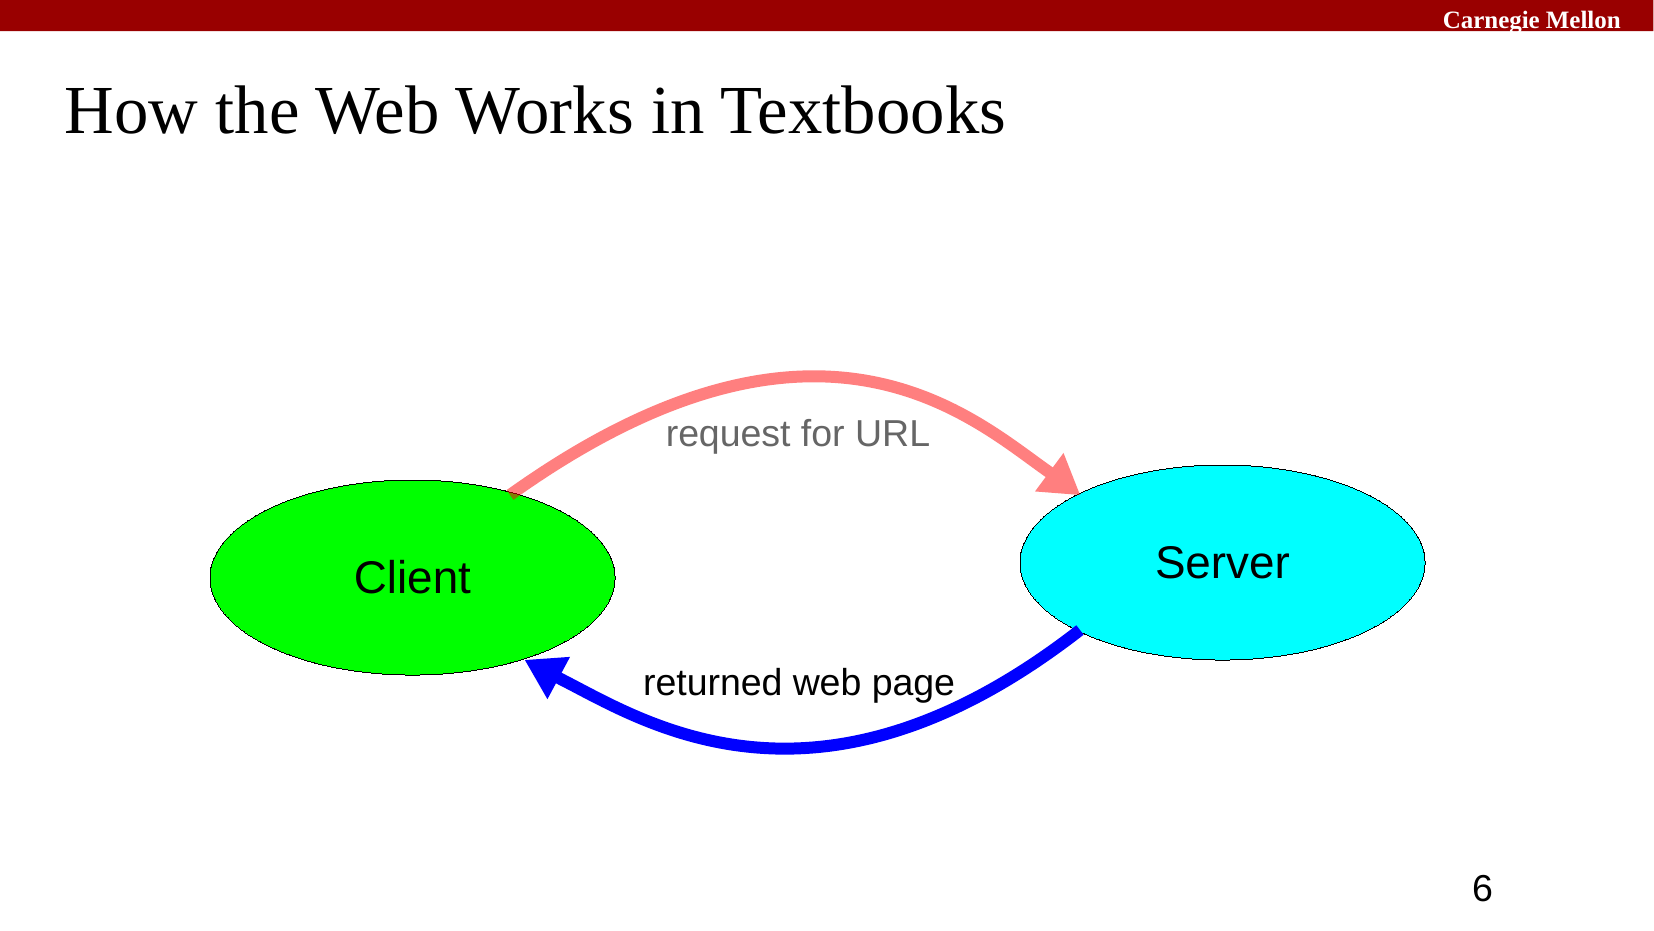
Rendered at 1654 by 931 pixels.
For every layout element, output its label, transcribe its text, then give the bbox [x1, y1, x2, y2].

text_box Server [1020, 465, 1426, 661]
text_box Client [210, 480, 616, 676]
text_box request for URL [651, 405, 946, 462]
text_box returned web page [628, 654, 970, 712]
title How the Web Works in Textbooks [64, 58, 1576, 163]
